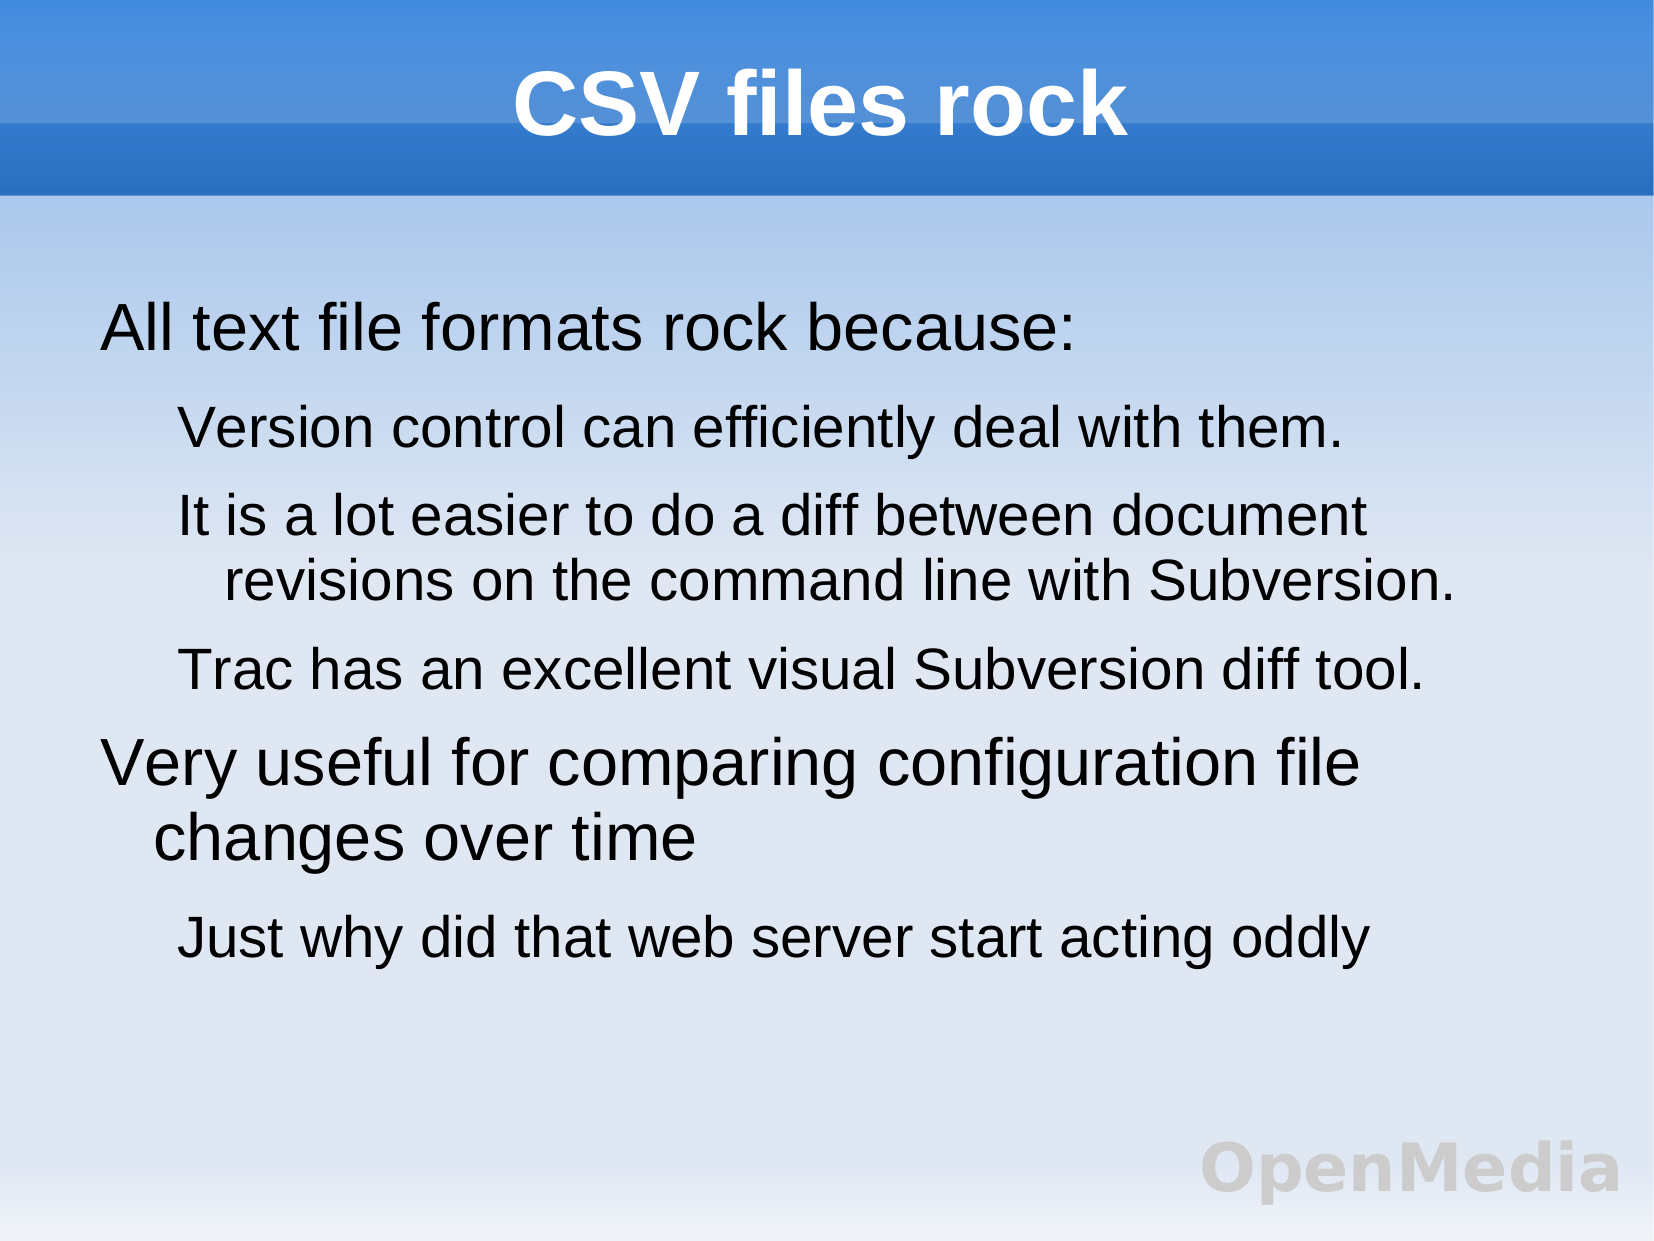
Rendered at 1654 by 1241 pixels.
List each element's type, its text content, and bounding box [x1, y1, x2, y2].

title CSV files rock [76, 7, 1565, 200]
picture [0, 0, 1654, 1241]
list All text file formats rock because: Version control can efficiently deal with them. It is a lot easier to do a diff between document revisions on the command line with Subversion. Trac has an excellent visual Subversion diff tool. Very useful for comparing configuration file changes over time Just why did that web server start acting oddly [82, 290, 1571, 1109]
